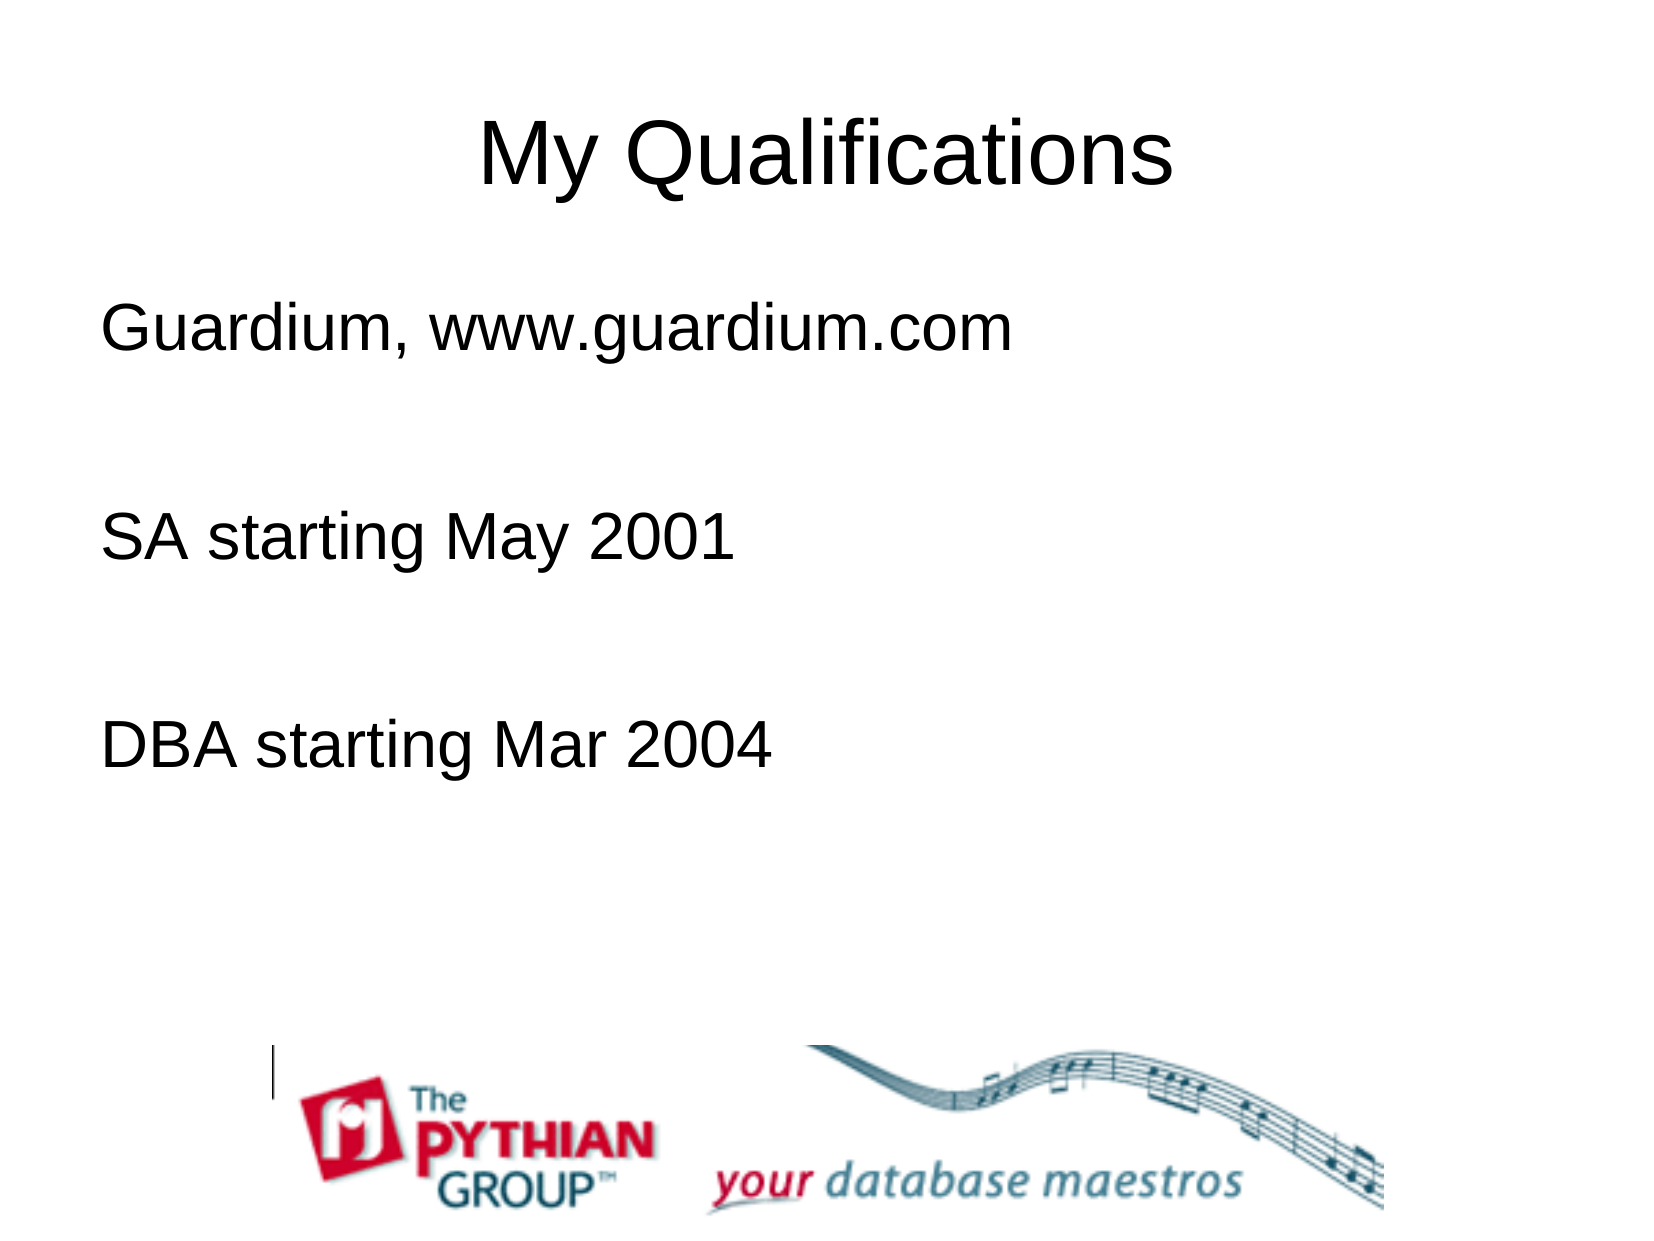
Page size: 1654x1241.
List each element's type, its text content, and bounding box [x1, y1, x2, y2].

list Guardium, www.guardium.com SA starting May 2001 DBA starting Mar 2004 [82, 290, 1571, 1094]
picture [272, 1094, 1384, 1241]
title My Qualifications [82, 49, 1571, 257]
